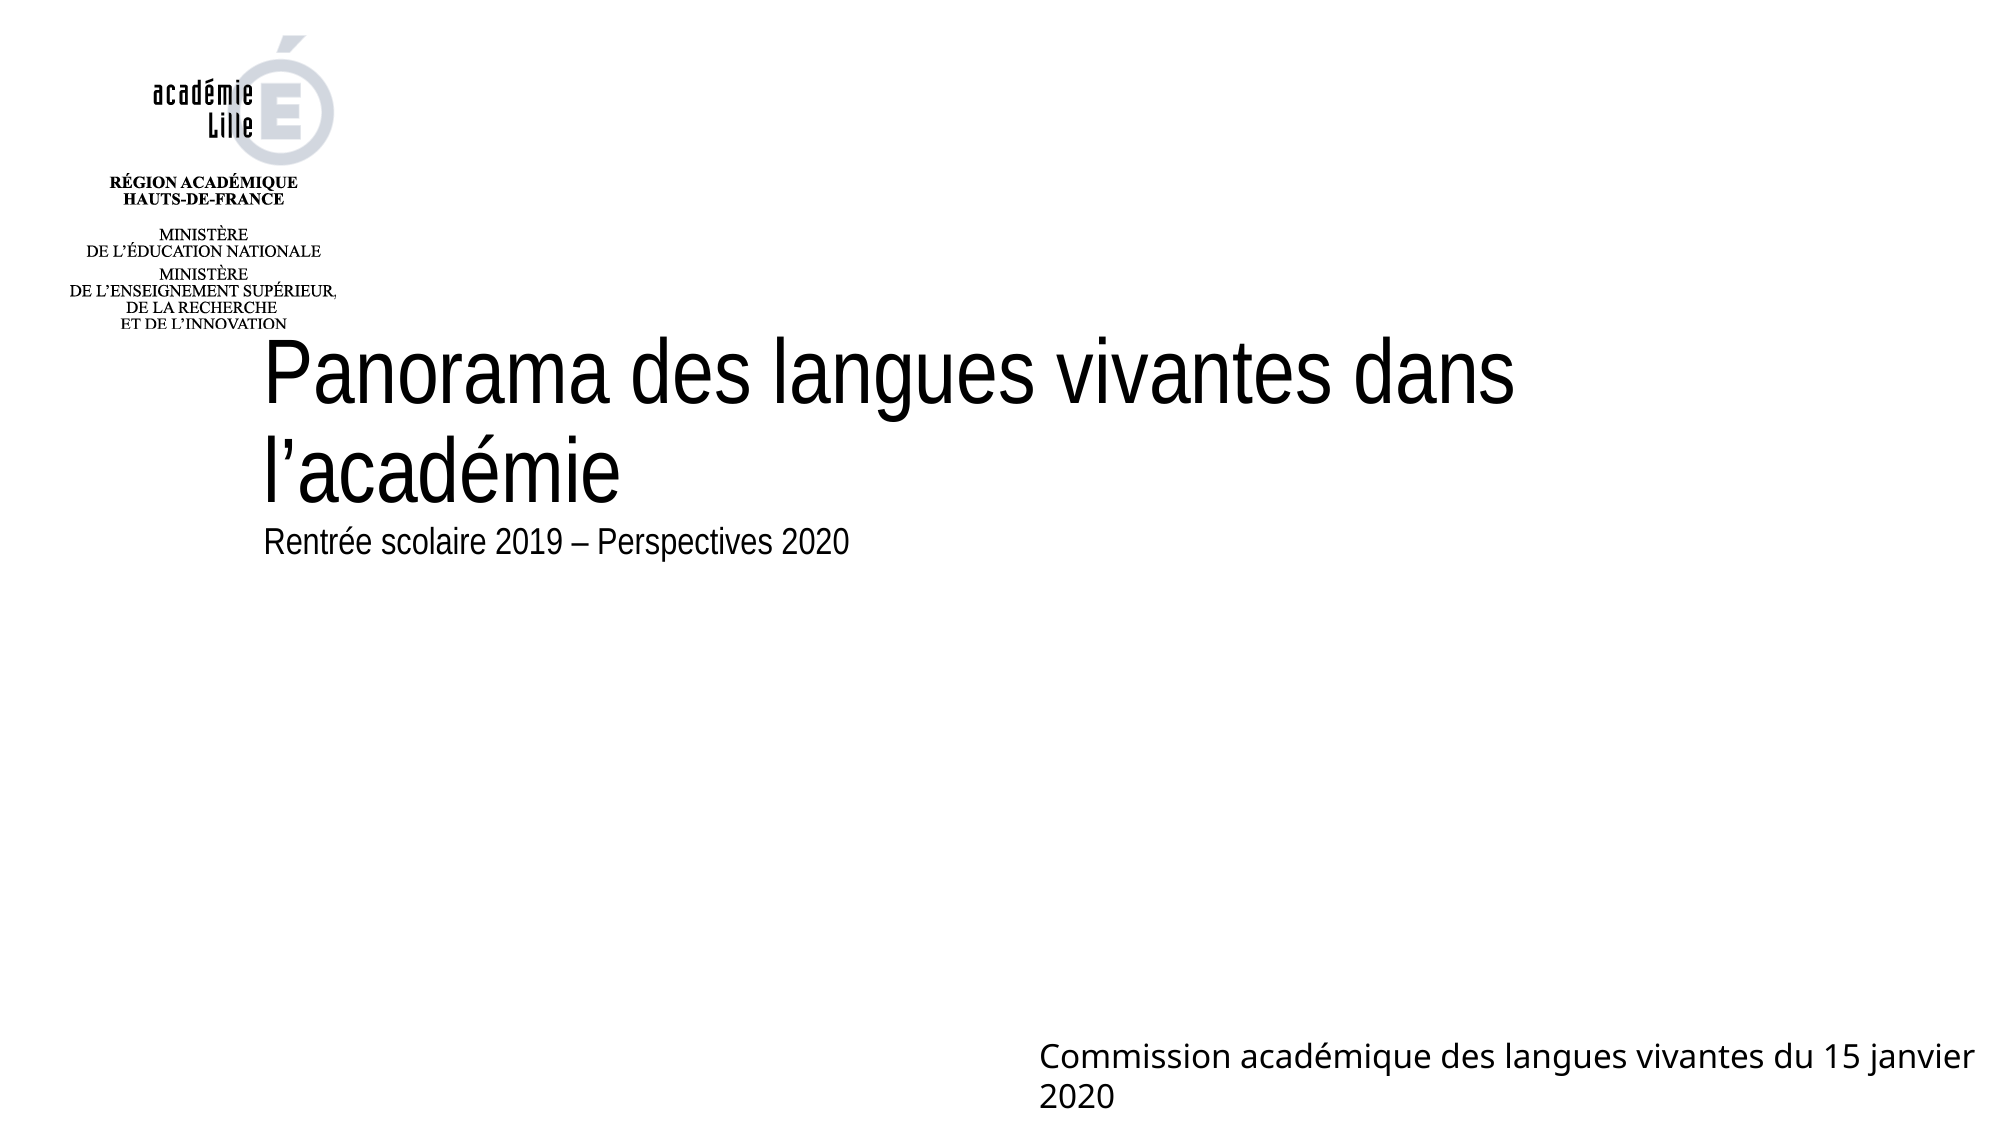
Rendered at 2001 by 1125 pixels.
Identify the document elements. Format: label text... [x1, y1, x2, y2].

text_box Commission académique des langues vivantes du 15 janvier 2020 [1024, 1027, 2000, 1123]
title Panorama des langues vivantes dans l’académie Rentrée scolaire 2019 – Perspectives 2020 [248, 316, 1749, 709]
picture [70, 35, 336, 330]
